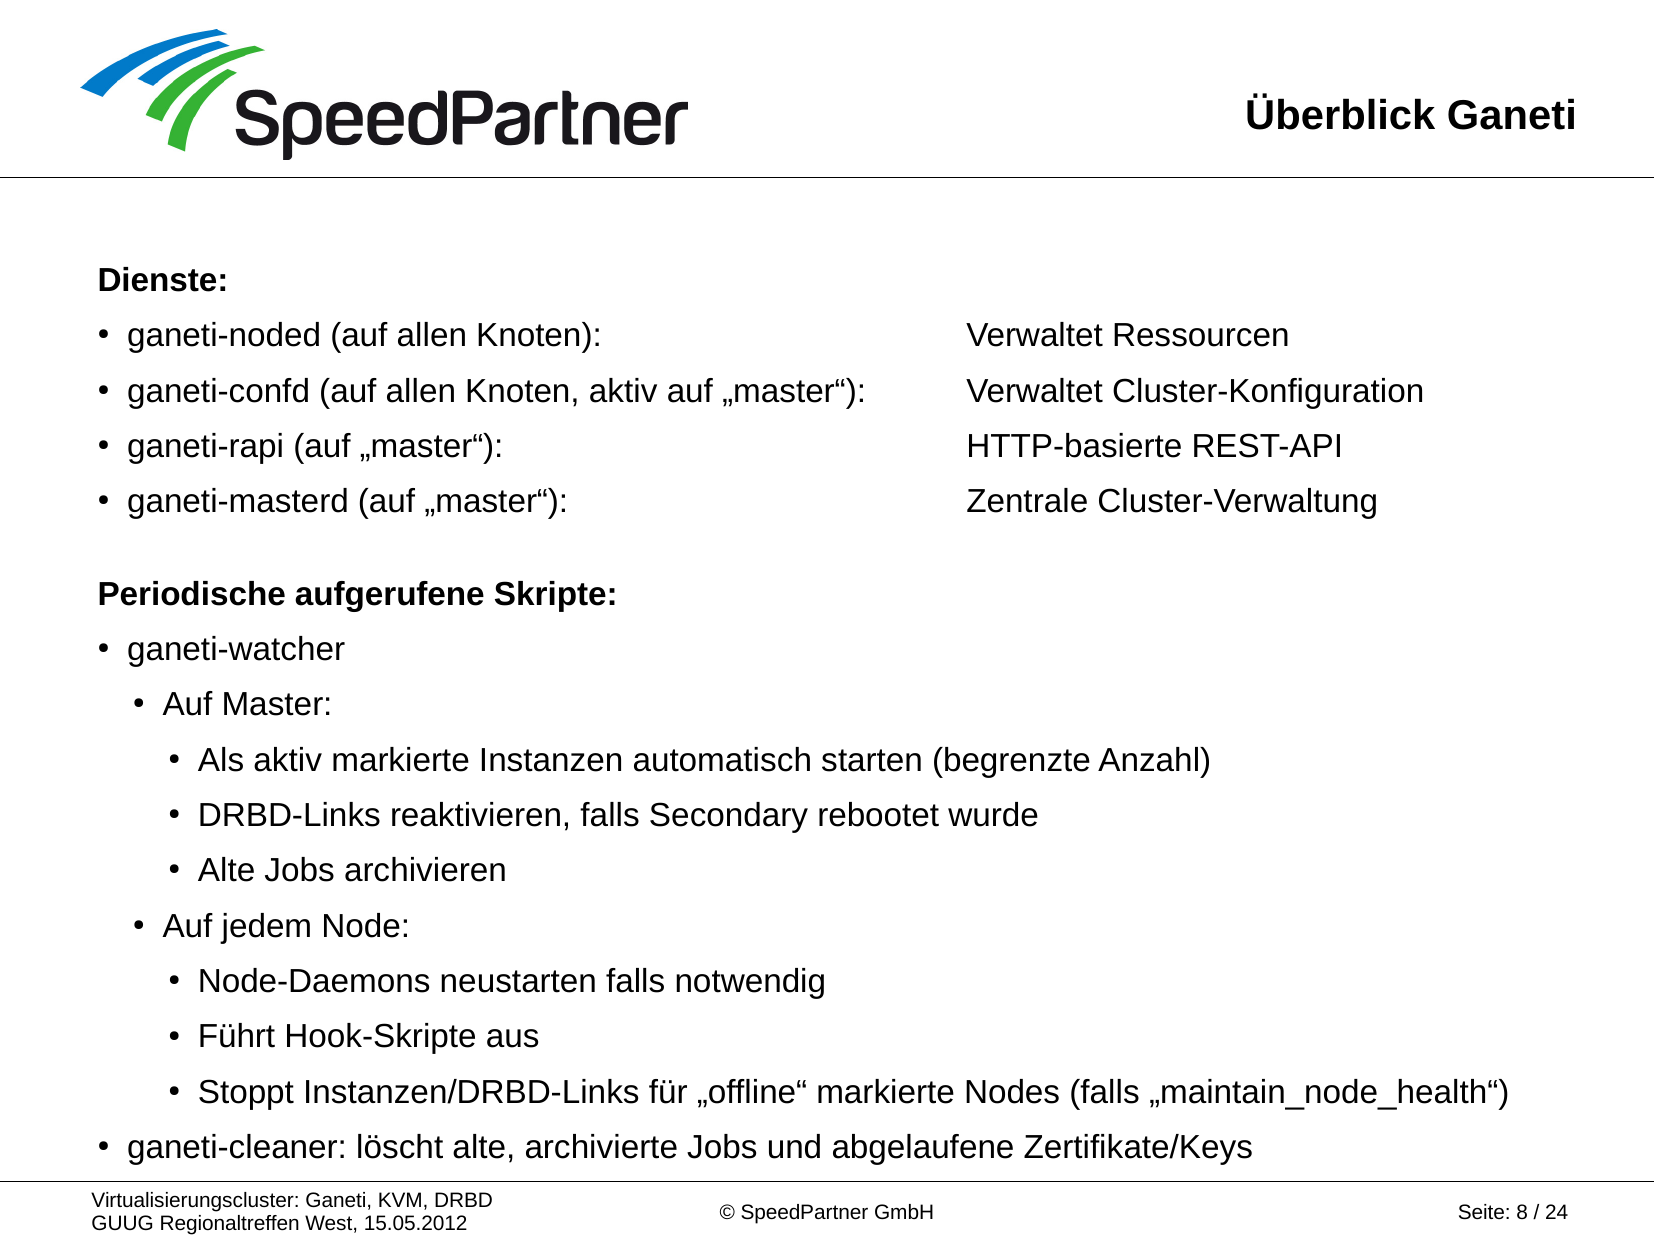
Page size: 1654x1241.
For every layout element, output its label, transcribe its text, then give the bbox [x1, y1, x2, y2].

picture [80, 29, 688, 160]
title Überblick Ganeti [590, 70, 1577, 160]
text_box Dienste: ganeti-noded (auf allen Knoten): Verwaltet Ressourcen ganeti-confd (auf allen Knoten, aktiv auf „master“): Verwaltet Cluster-Konfiguration ganeti-rapi (auf „master“): HTTP-basierte REST-API ganeti-masterd (auf „master“): Zentrale Cluster-Verwaltung Periodische aufgerufene Skripte: ganeti-watcher Auf Master: Als aktiv markierte Instanzen automatisch starten (begrenzte Anzahl) DRBD-Links reaktivieren, falls Secondary rebootet wurde Alte Jobs archivieren Auf jedem Node: Node-Daemons neustarten falls notwendig Führt Hook-Skripte aus Stoppt Instanzen/DRBD-Links für „offline“ markierte Nodes (falls „maintain_node_health“) ganeti-cleaner: löscht alte, archivierte Jobs und abgelaufene Zertifikate/Keys [82, 254, 1565, 1177]
